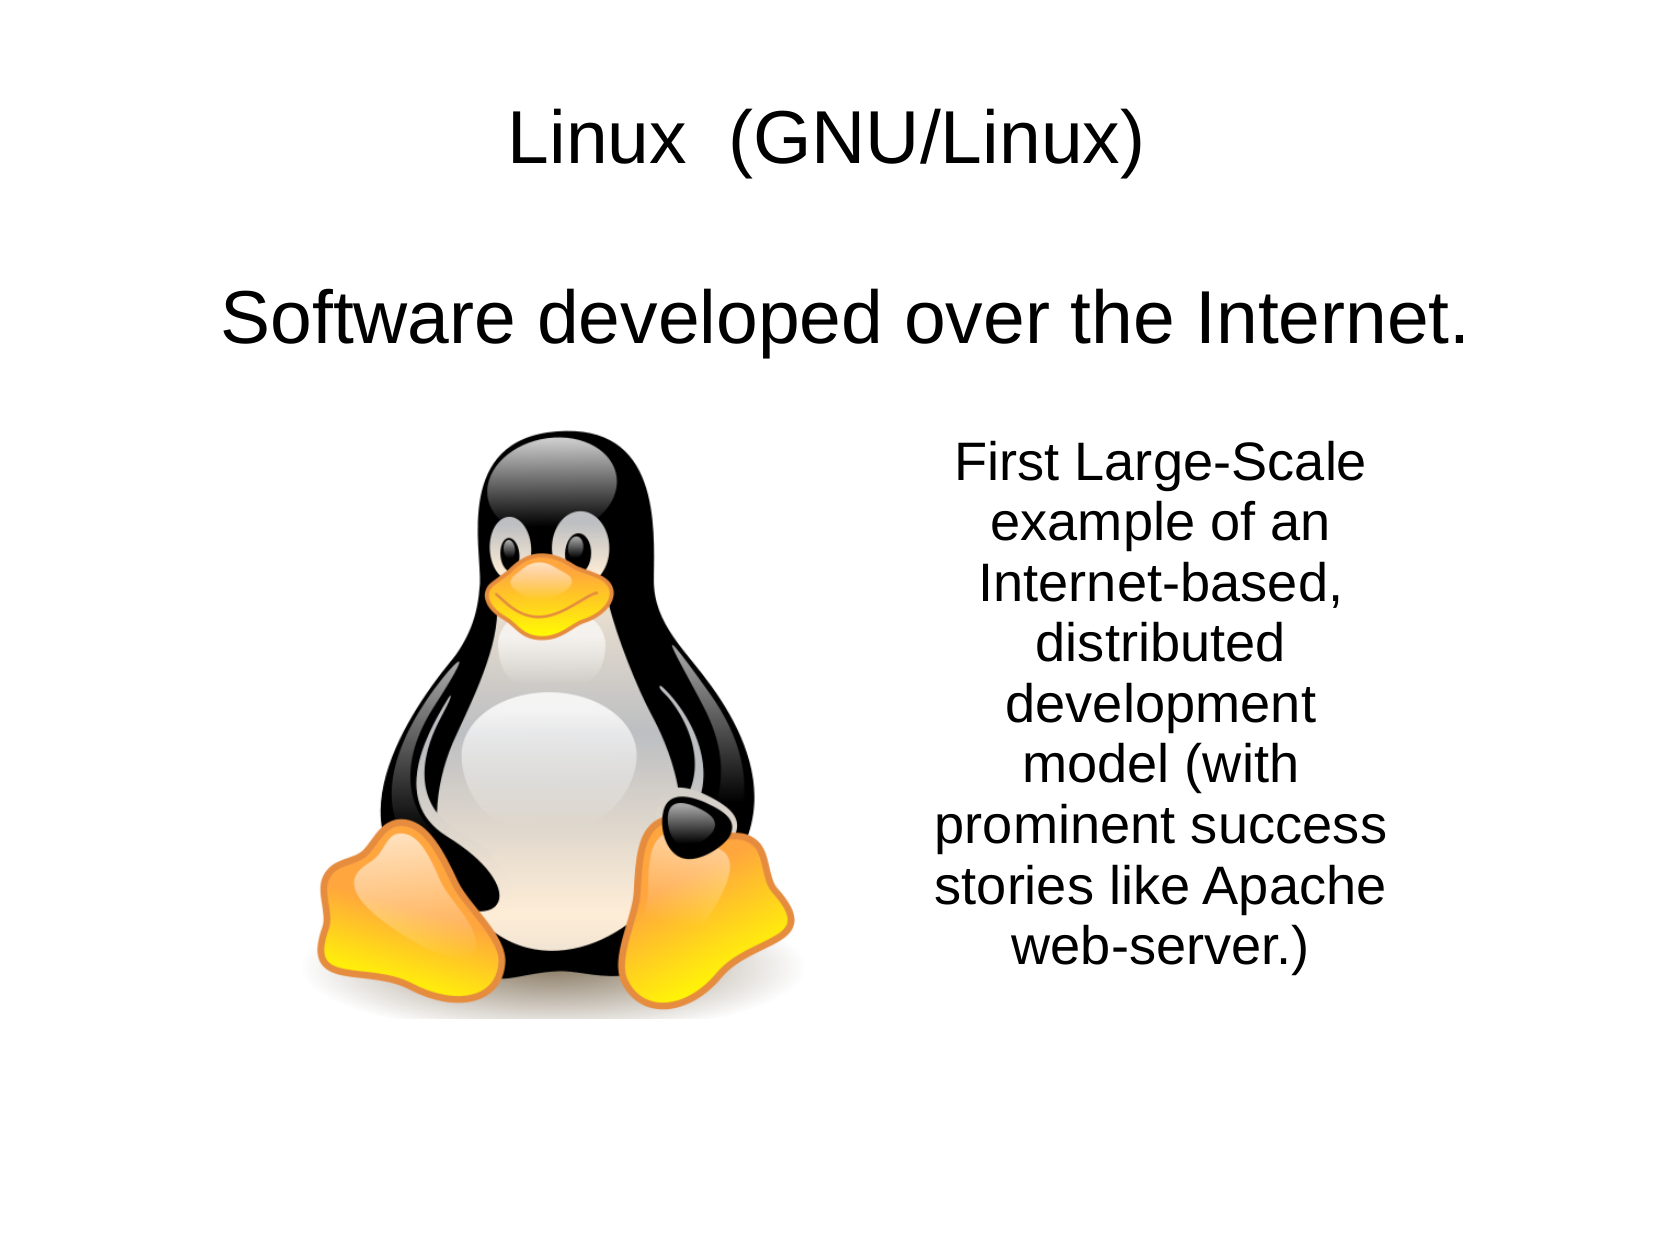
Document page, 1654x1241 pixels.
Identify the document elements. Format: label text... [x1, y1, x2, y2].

picture [302, 404, 805, 1019]
text_box First Large-Scale example of an Internet-based, distributed development model (with prominent success stories like Apache web-server.) [924, 431, 1398, 1037]
title Linux (GNU/Linux) [82, 49, 1571, 226]
title Software developed over the Internet. [101, 229, 1591, 406]
